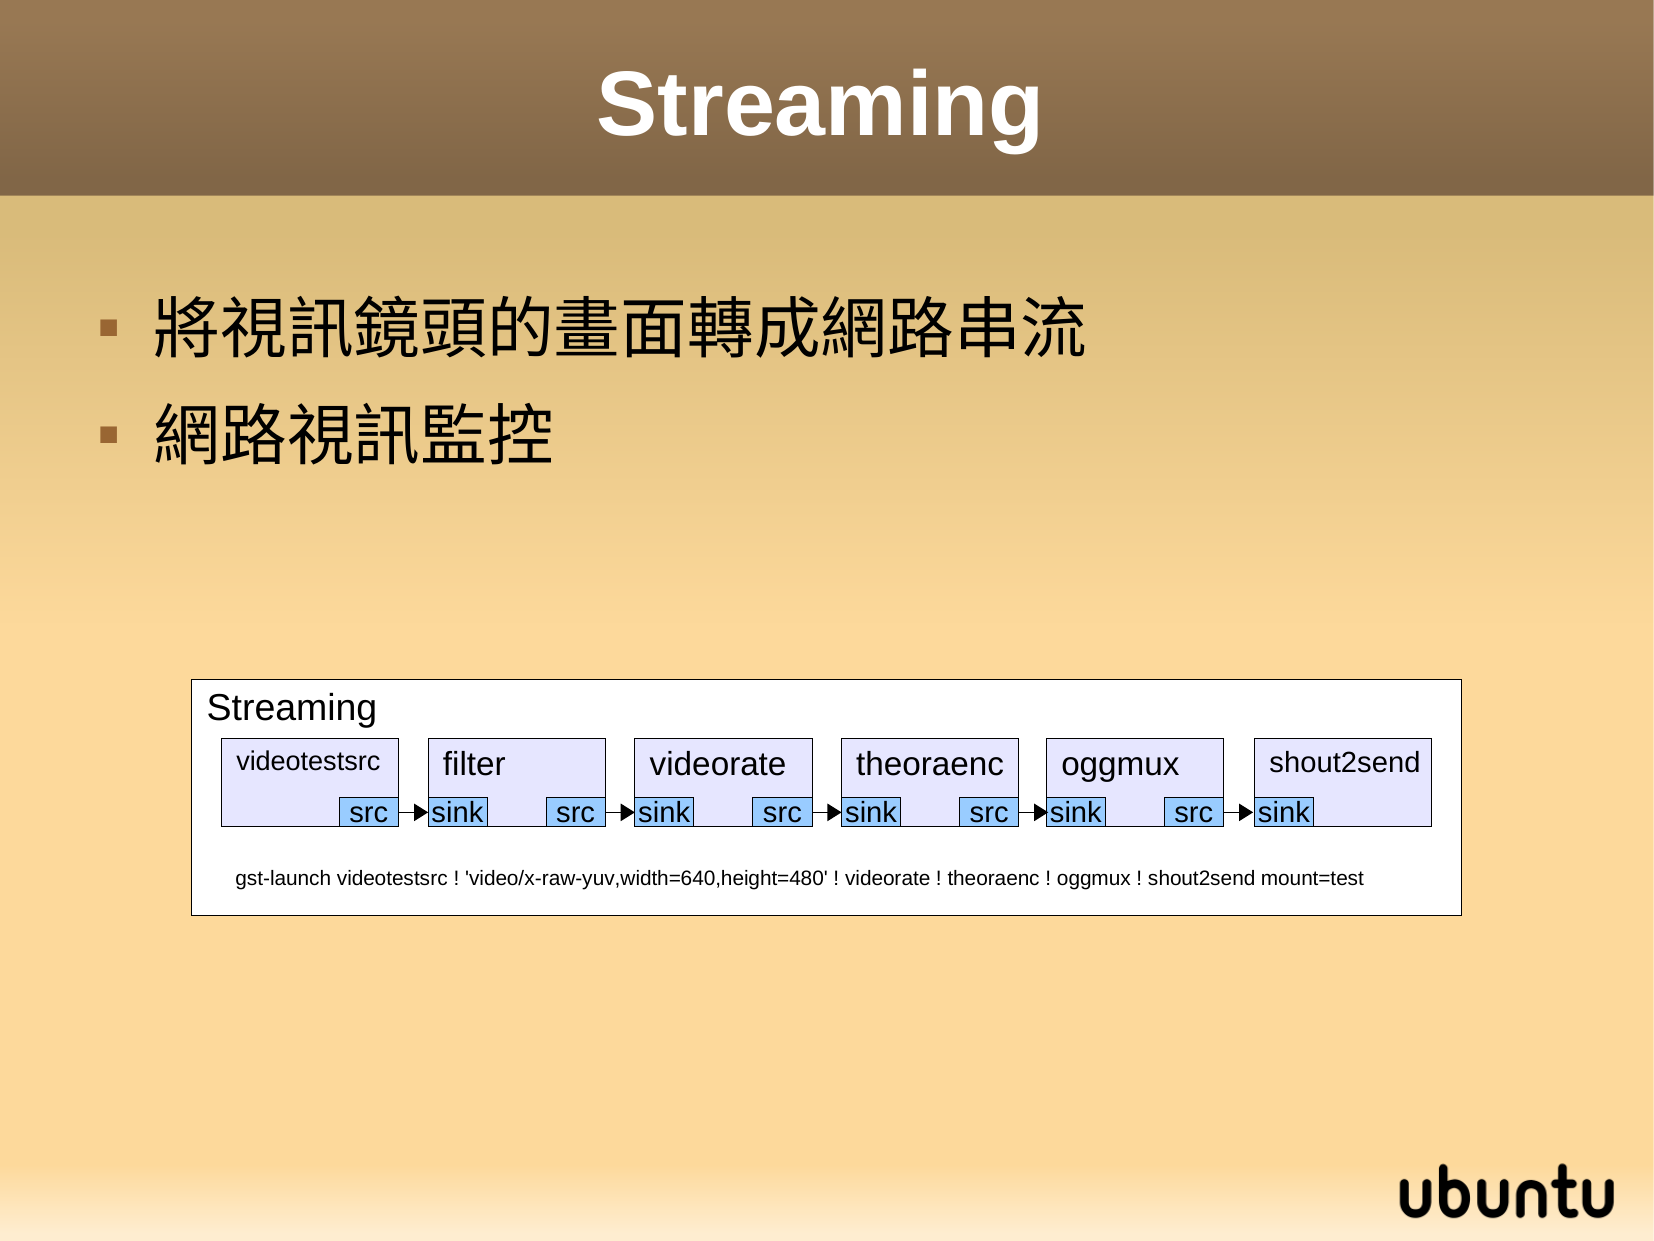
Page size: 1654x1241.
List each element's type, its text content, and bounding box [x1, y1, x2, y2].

picture [0, 0, 1654, 1241]
list 將視訊鏡頭的畫面轉成網路串流 網路視訊監控 [82, 290, 1571, 1094]
title Streaming [76, 0, 1565, 208]
